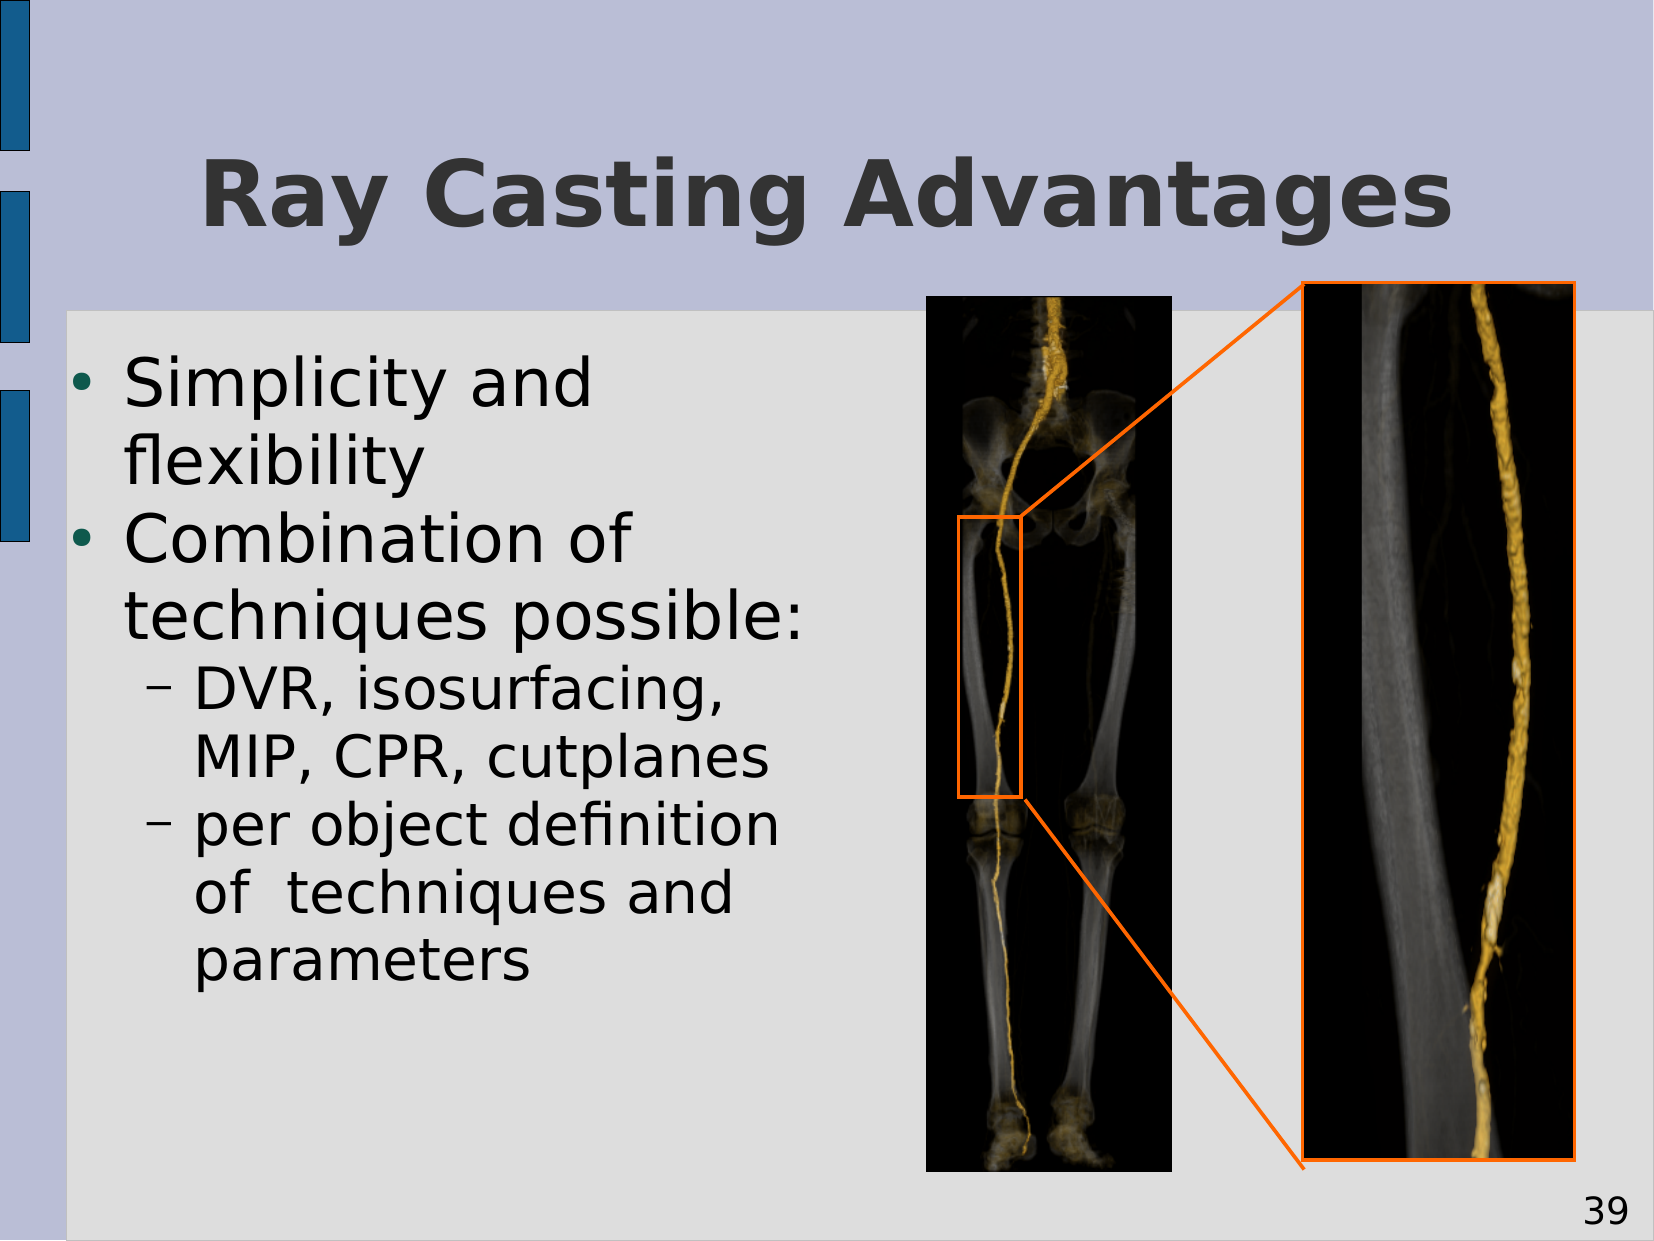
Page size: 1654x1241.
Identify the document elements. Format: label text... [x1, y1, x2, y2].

list Simplicity and flexibility Combination of techniques possible: DVR, isosurfacing, MIP, CPR, cutplanes per object definition of techniques and parameters [52, 344, 846, 1191]
picture [1304, 284, 1573, 1159]
picture [926, 296, 1172, 1172]
picture [960, 519, 1019, 795]
title Ray Casting Advantages [121, 91, 1534, 299]
